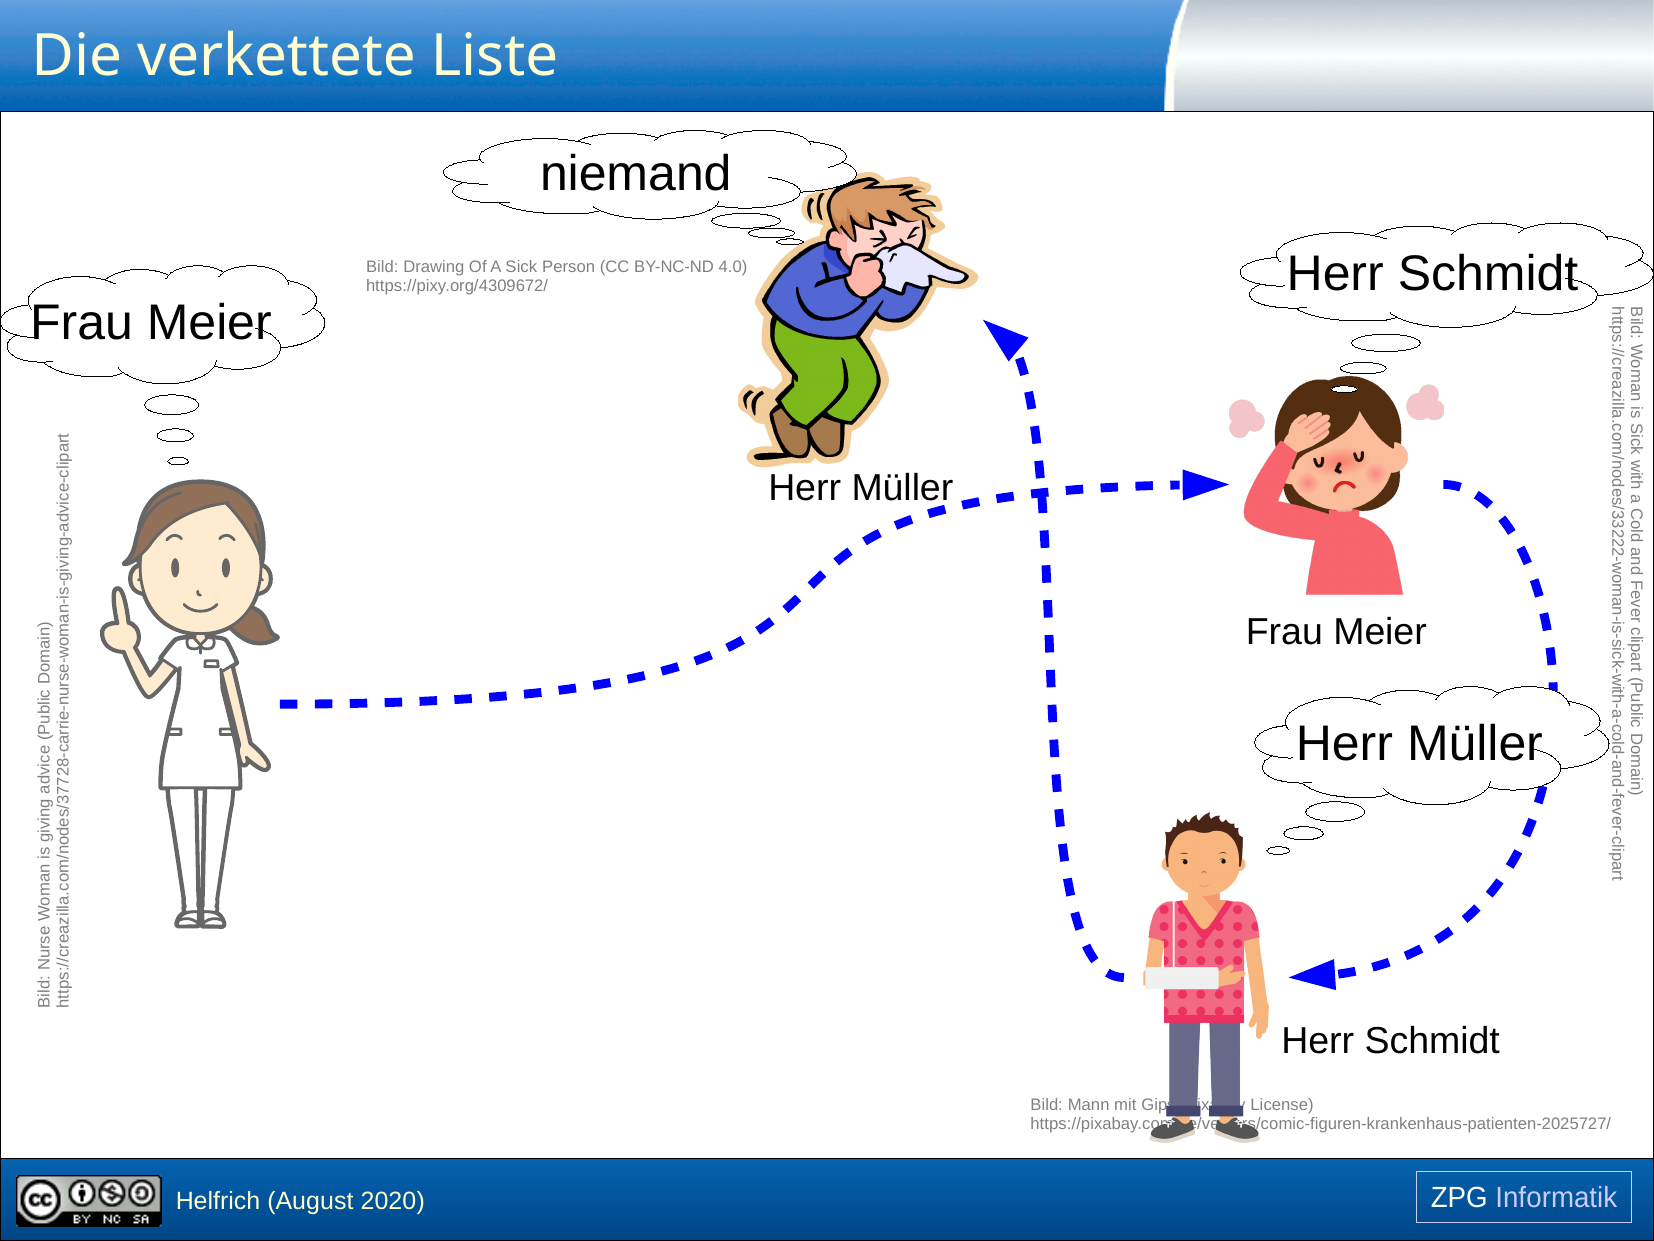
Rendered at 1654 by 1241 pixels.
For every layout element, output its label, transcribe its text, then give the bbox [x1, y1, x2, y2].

picture [1229, 368, 1444, 601]
text_box Herr Schmidt [1240, 222, 1654, 328]
text_box Frau Meier [0, 265, 325, 384]
text_box niemand [711, 213, 795, 238]
picture [99, 479, 280, 929]
picture [738, 167, 983, 472]
text_box Bild: Woman is Sick with a Cold and Fever clipart (Public Domain) https://creazilla.com/nodes/33222-woman-is-sick-with-a-cold-and-fever-clipart [1601, 292, 1654, 920]
text_box Bild: Nurse Woman is giving advice (Public Domain) https://creazilla.com/nodes/37728-carrie-nurse-woman-is-giving-advice-clipart [27, 395, 80, 1024]
text_box Herr Schmidt [1351, 334, 1421, 352]
title Die verkettete Liste [31, 14, 1151, 92]
text_box Frau Meier [157, 428, 194, 442]
text_box Frau Meier [144, 394, 199, 415]
text_box Bild: Mann mit Gips (Pixabay License) https://pixabay.com/de/vectors/comic-figuren-krankenhaus-patienten-2025727/ [1289, 1087, 1644, 1141]
picture [0, 0, 1654, 111]
text_box Herr Müller [1254, 686, 1601, 805]
text_box Herr Müller [1283, 826, 1324, 840]
text_box niemand [776, 238, 804, 245]
picture [16, 1175, 162, 1227]
text_box Bild: Mann mit Gips (Pixabay License) https://pixabay.com/de/vectors/comic-figuren-krankenhaus-patienten-2025727/ [1015, 1087, 1123, 1141]
text_box niemand [443, 130, 857, 220]
text_box Herr Müller [1305, 801, 1365, 822]
text_box Bild: Drawing Of A Sick Person (CC BY-NC-ND 4.0) https://pixy.org/4309672/ [351, 249, 764, 303]
text_box Herr Schmidt [1340, 362, 1387, 374]
picture [1123, 812, 1289, 1143]
